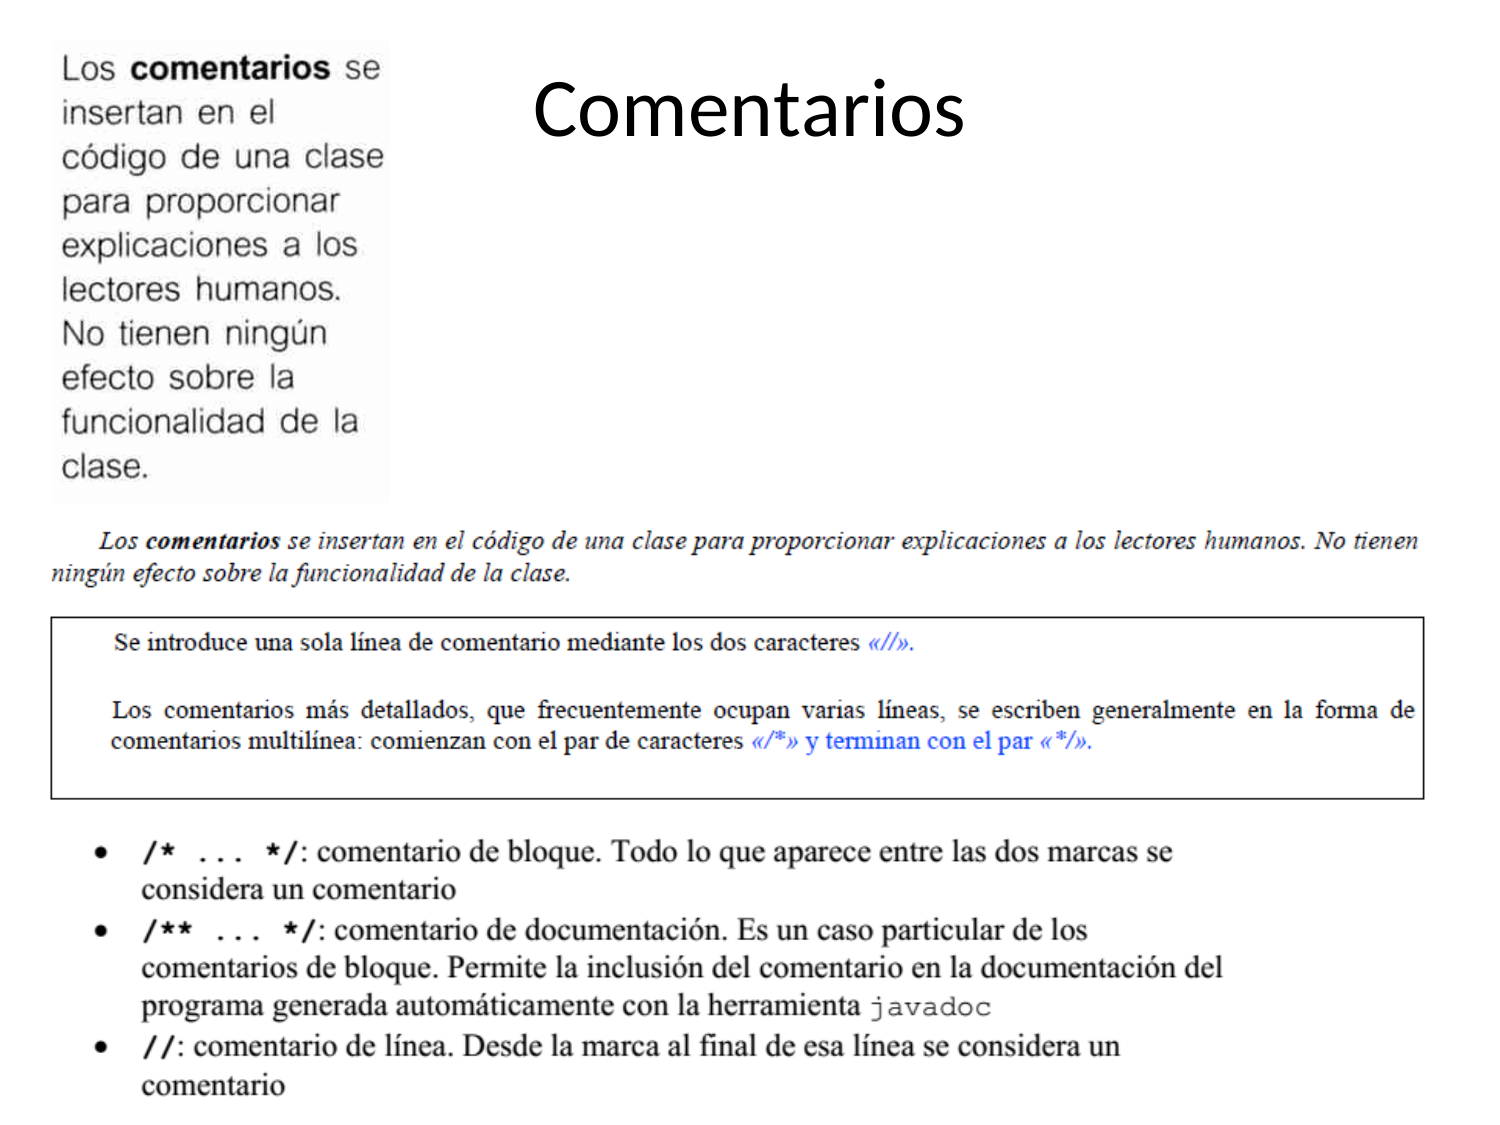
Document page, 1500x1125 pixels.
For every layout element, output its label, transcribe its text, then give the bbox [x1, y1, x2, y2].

title Comentarios [75, 45, 1426, 161]
picture [53, 41, 390, 503]
picture [14, 520, 1486, 1122]
